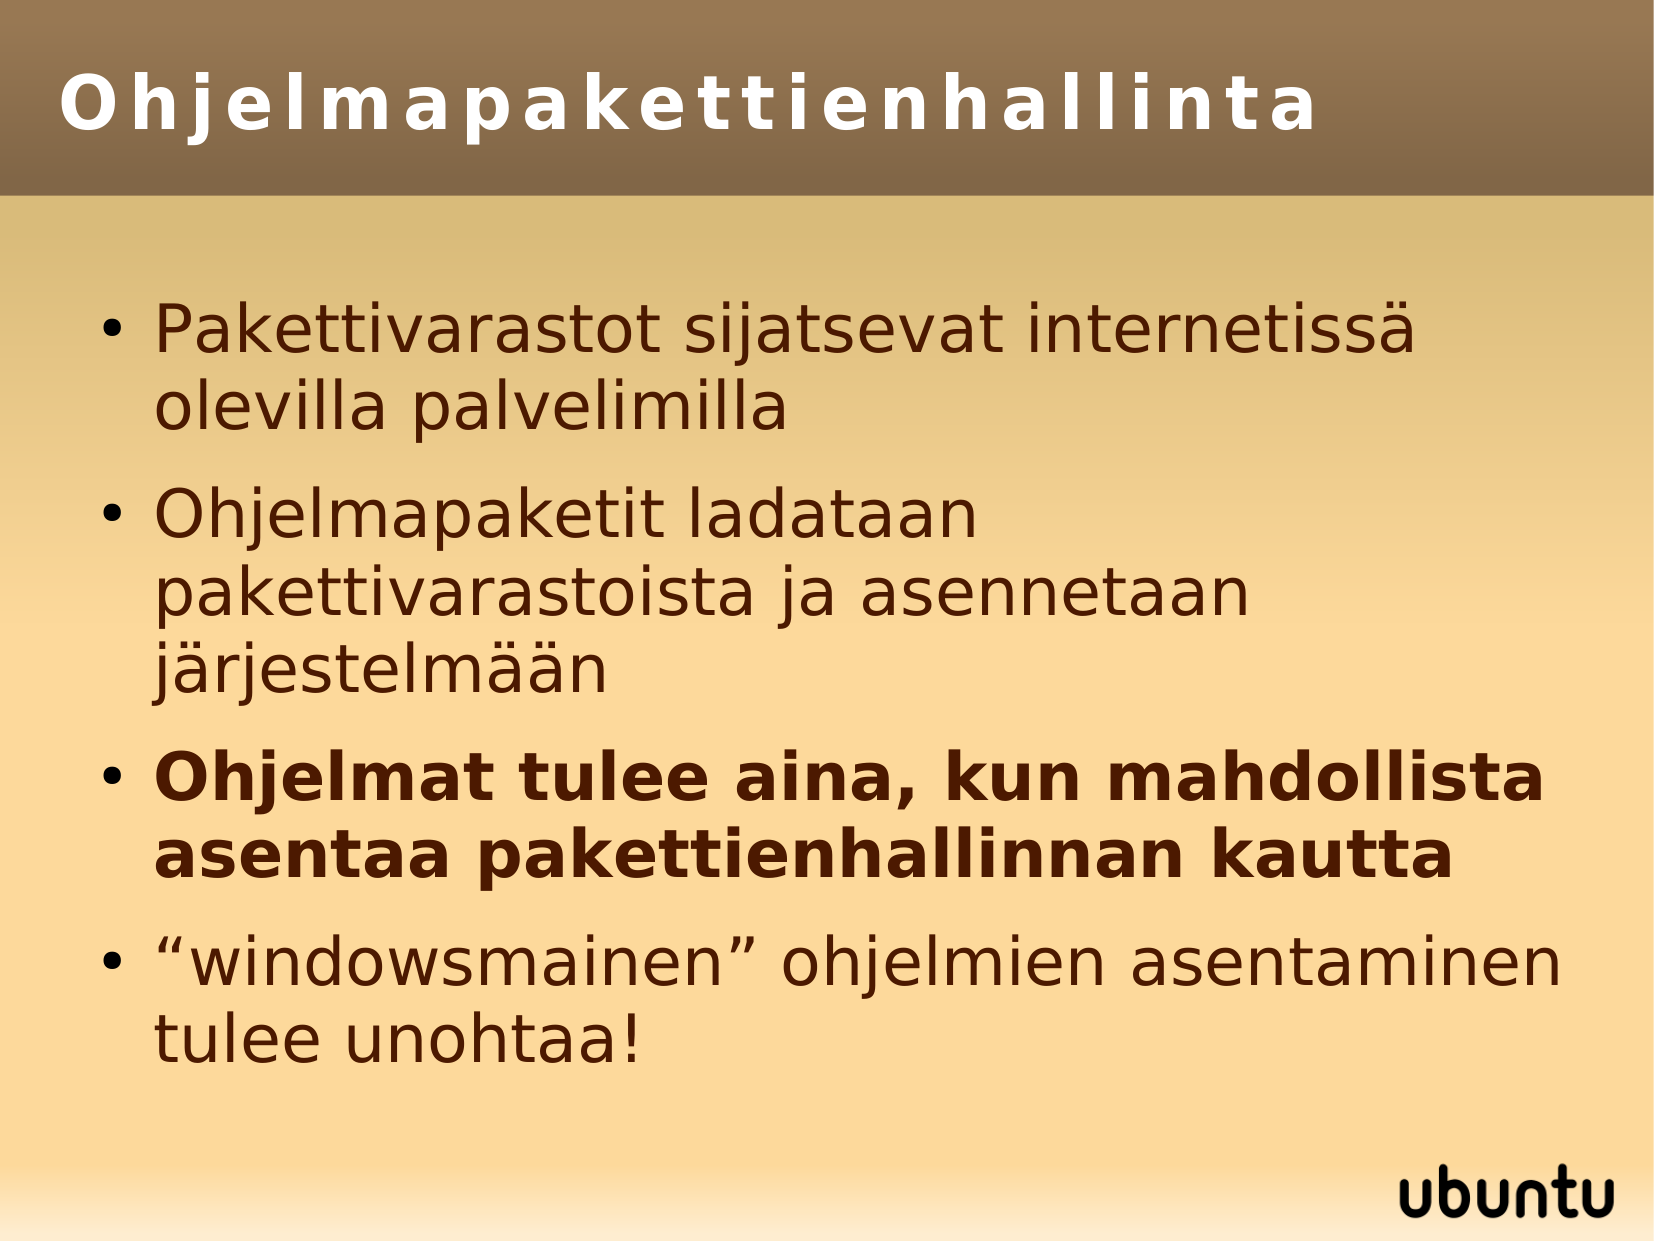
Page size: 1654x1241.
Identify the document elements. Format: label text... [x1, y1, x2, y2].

list Pakettivarastot sijatsevat internetissä olevilla palvelimilla Ohjelmapaketit ladataan pakettivarastoista ja asennetaan järjestelmään Ohjelmat tulee aina, kun mahdollista asentaa pakettienhallinnan kautta “windowsmainen” ohjelmien asentaminen tulee unohtaa! [82, 290, 1571, 1109]
title Ohjelmapakettienhallinta [59, 29, 1595, 178]
picture [0, 0, 1654, 1241]
